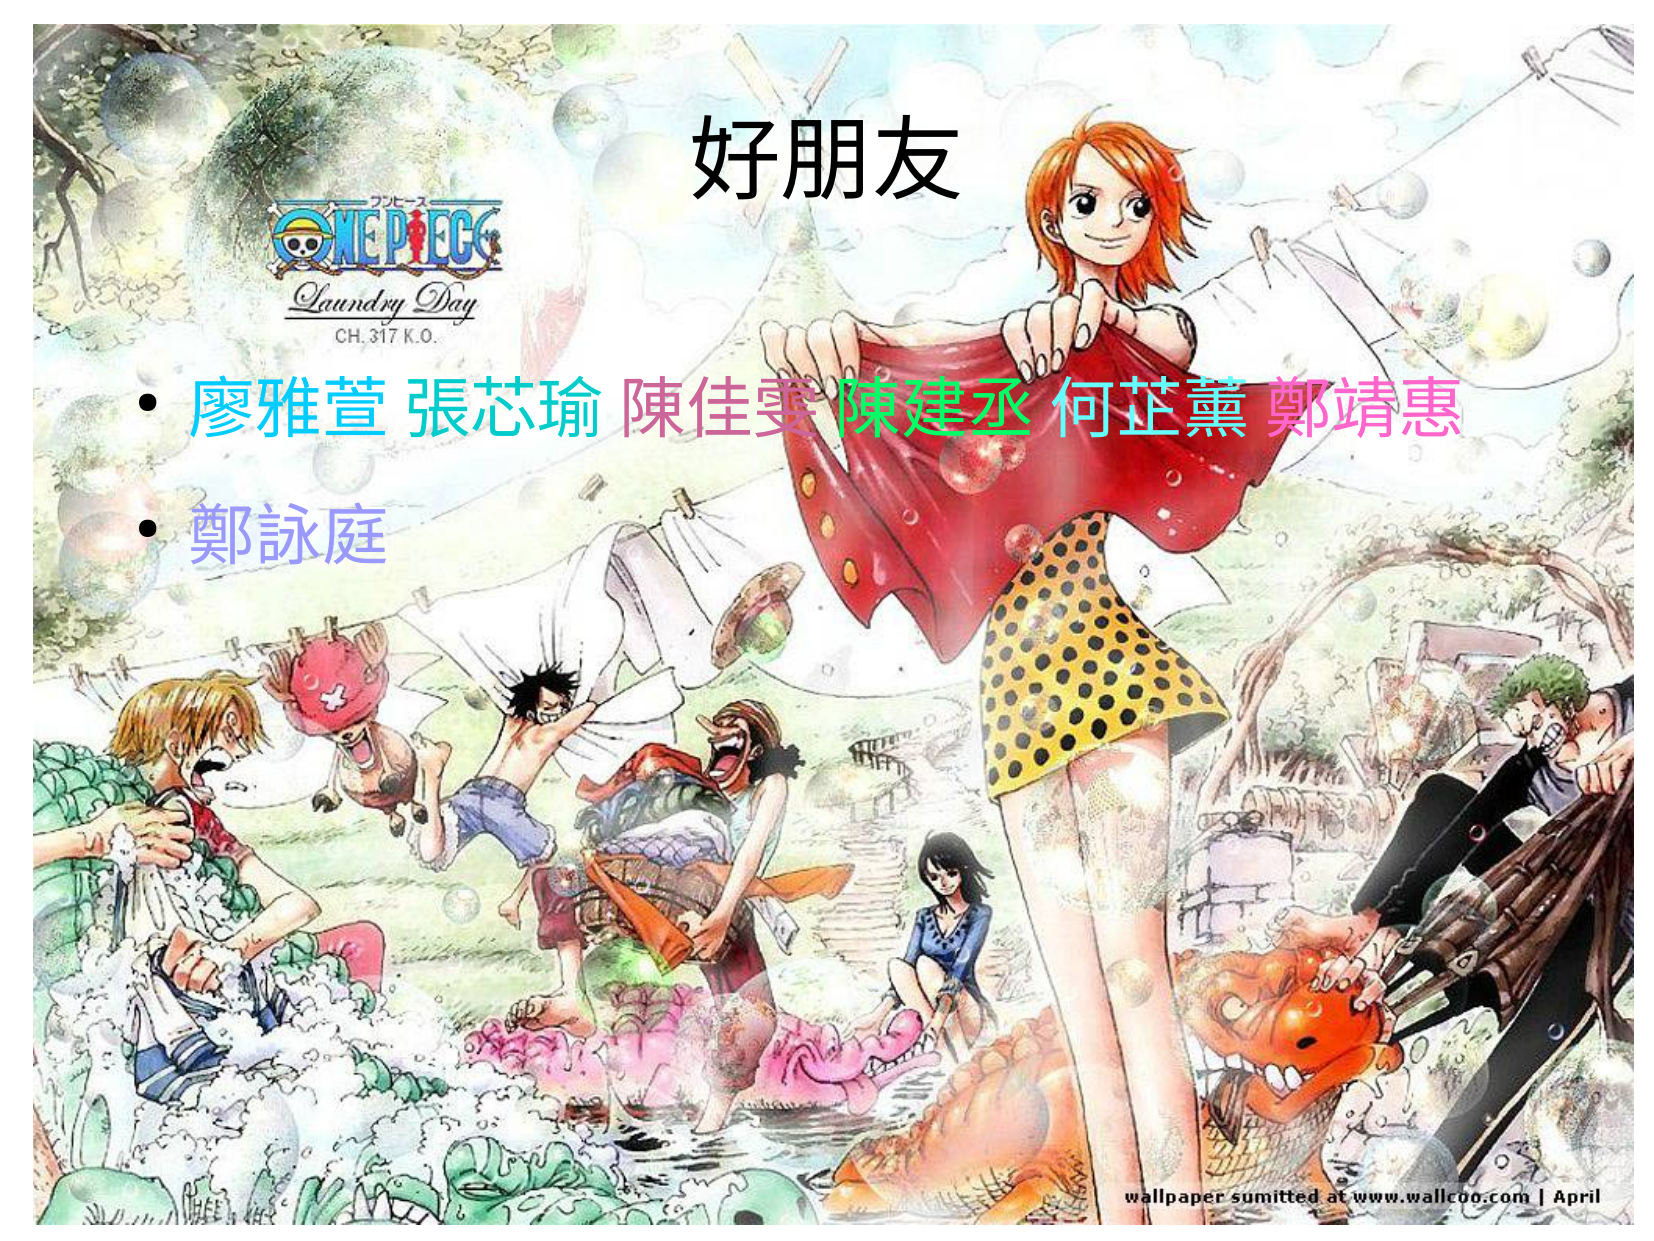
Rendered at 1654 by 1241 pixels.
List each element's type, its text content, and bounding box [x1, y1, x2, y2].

title 好朋友 [82, 49, 1571, 257]
list 廖雅萱 張芯瑜 陳佳雯 陳建丞 何芷薰 鄭靖惠 鄭詠庭 [118, 355, 1607, 1075]
picture [33, 24, 1634, 1225]
